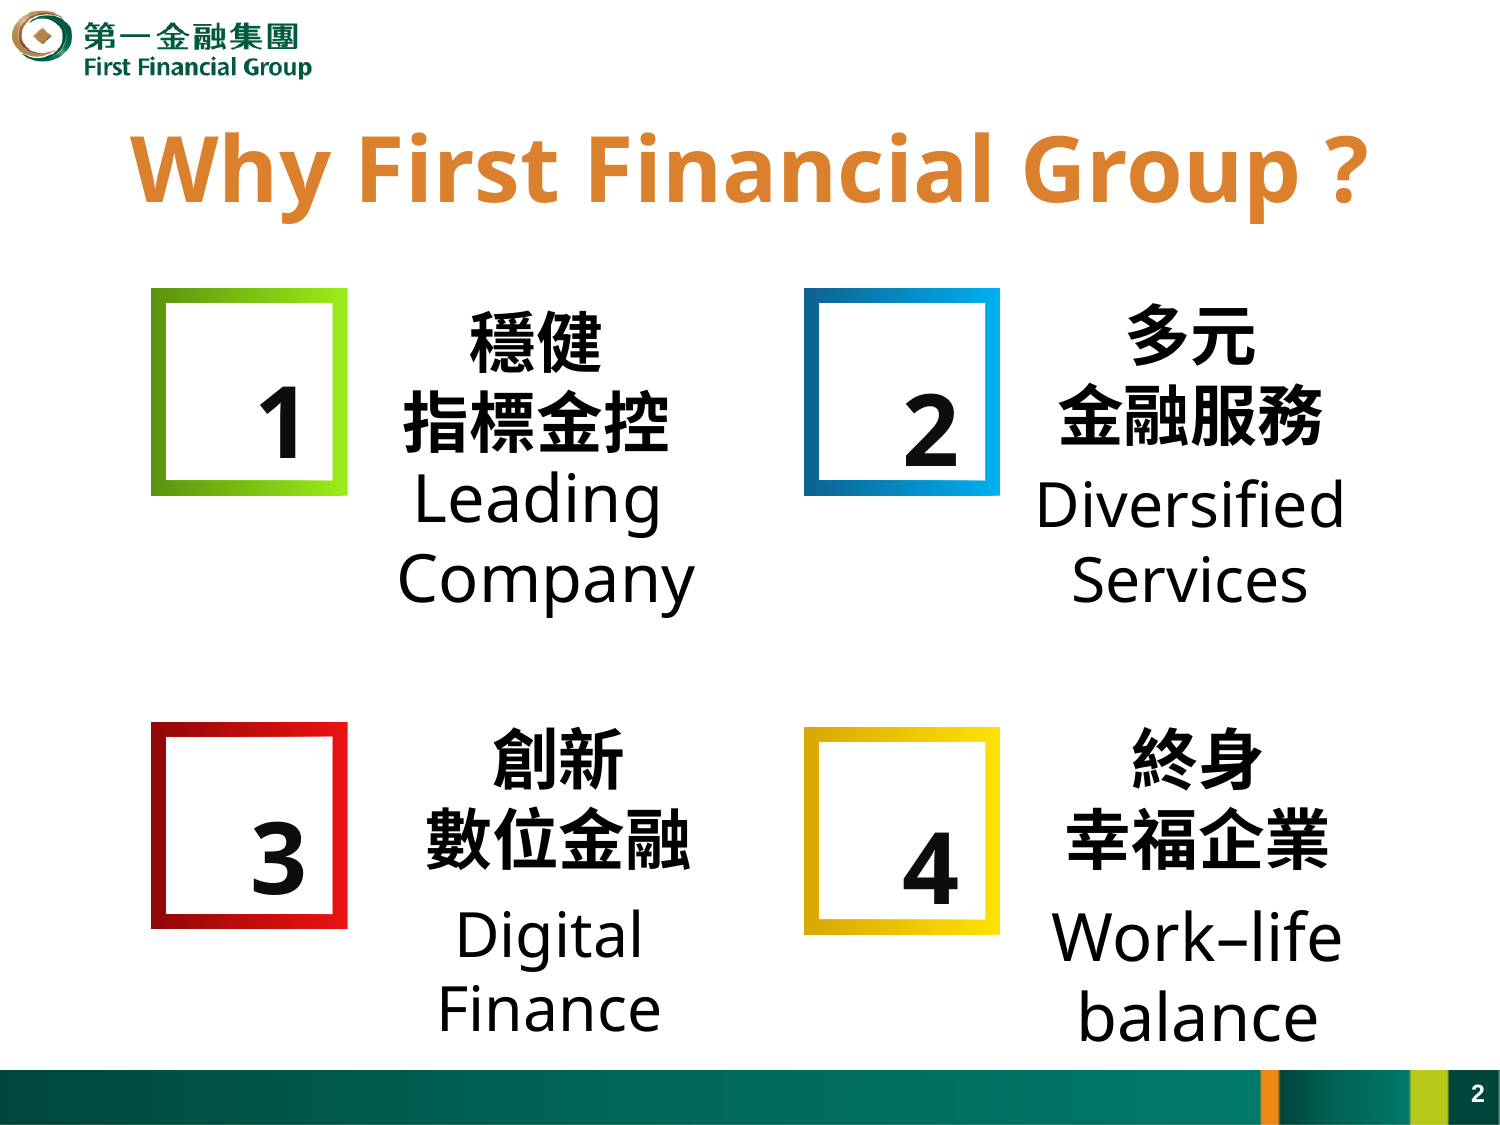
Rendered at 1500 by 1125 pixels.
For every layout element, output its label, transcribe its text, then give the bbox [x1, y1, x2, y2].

text_box Work–life balance [1025, 887, 1372, 1062]
text_box 創新 數位金融 [397, 710, 721, 886]
text_box [151, 287, 348, 496]
text_box [804, 287, 1001, 496]
slide_number <編號> [1149, 1070, 1500, 1125]
text_box 終身 幸福企業 [1037, 710, 1360, 886]
text_box Diversified Services [1013, 457, 1368, 623]
text_box 1 [225, 351, 342, 487]
text_box [151, 721, 348, 930]
text_box 穩健 指標金控 [559, 401, 581, 410]
picture [0, 1070, 1149, 1125]
text_box Digital Finance [387, 887, 712, 1052]
picture [11, 8, 313, 80]
text_box 多元 金融服務 [1029, 286, 1352, 457]
text_box 3 [220, 786, 337, 922]
text_box 2 [873, 359, 989, 494]
text_box Leading Company [372, 448, 721, 624]
text_box [804, 726, 1001, 935]
text_box 穩健 指標金控 [336, 293, 737, 468]
text_box 4 [873, 796, 989, 932]
text_box Why First Financial Group ? [88, 102, 1412, 229]
